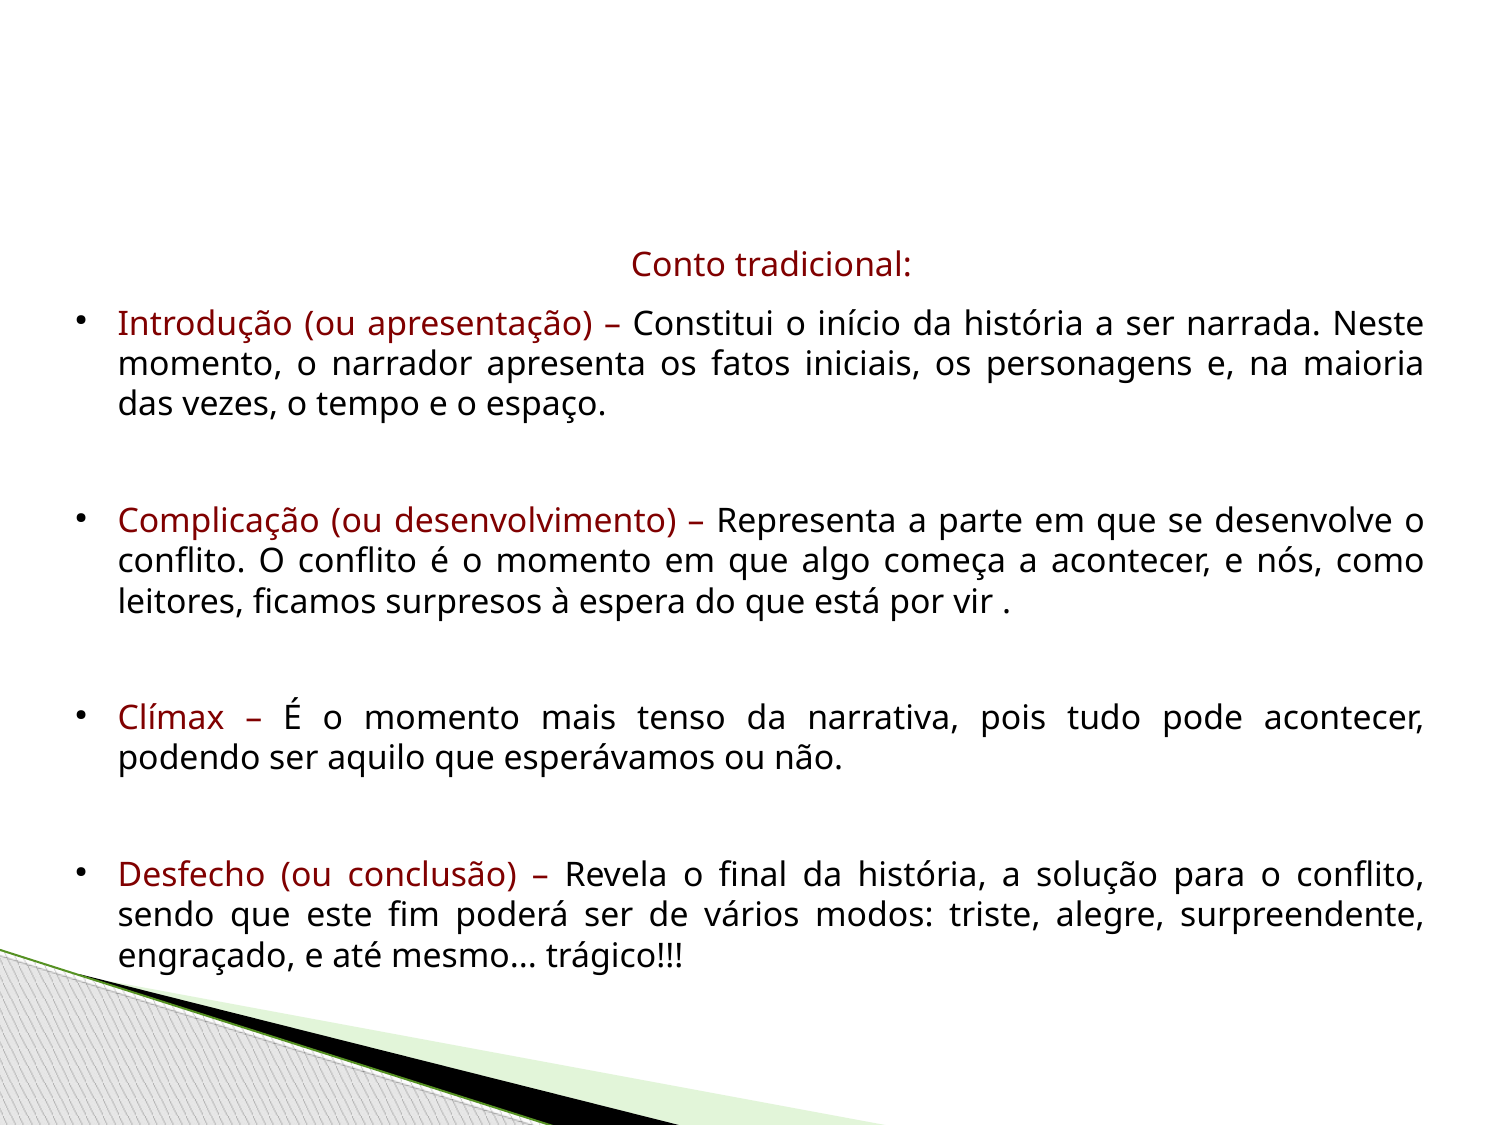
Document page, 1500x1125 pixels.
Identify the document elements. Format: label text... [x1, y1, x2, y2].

list Conto tradicional: Introdução (ou apresentação) – Constitui o início da história a ser narrada. Neste momento, o narrador apresenta os fatos iniciais, os personagens e, na maioria das vezes, o tempo e o espaço. Complicação (ou desenvolvimento) – Representa a parte em que se desenvolve o conflito. O conflito é o momento em que algo começa a acontecer, e nós, como leitores, ficamos surpresos à espera do que está por vir . Clímax – É o momento mais tenso da narrativa, pois tudo pode acontecer, podendo ser aquilo que esperávamos ou não. Desfecho (ou conclusão) – Revela o final da história, a solução para o conflito, sendo que este fim poderá ser de vários modos: triste, alegre, surpreendente, engraçado, e até mesmo... trágico!!! [75, 243, 1425, 986]
